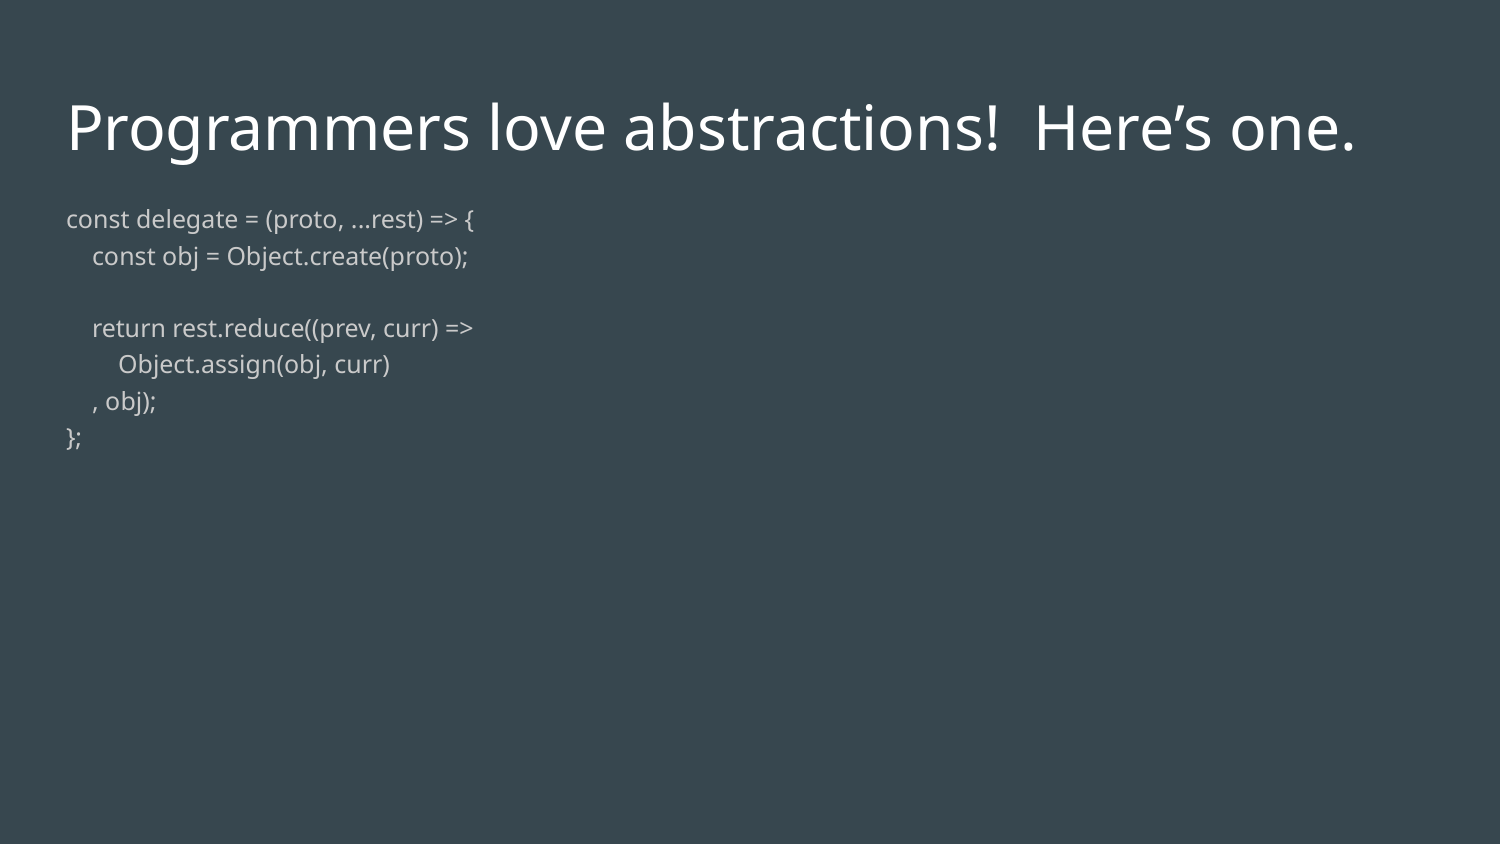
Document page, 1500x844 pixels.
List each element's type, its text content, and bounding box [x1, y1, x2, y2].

title Programmers love abstractions! Here’s one. [51, 72, 1449, 167]
list const delegate = (proto, ...rest) => { const obj = Object.create(proto); return rest.reduce((prev, curr) => Object.assign(obj, curr) , obj); }; [51, 189, 1449, 750]
